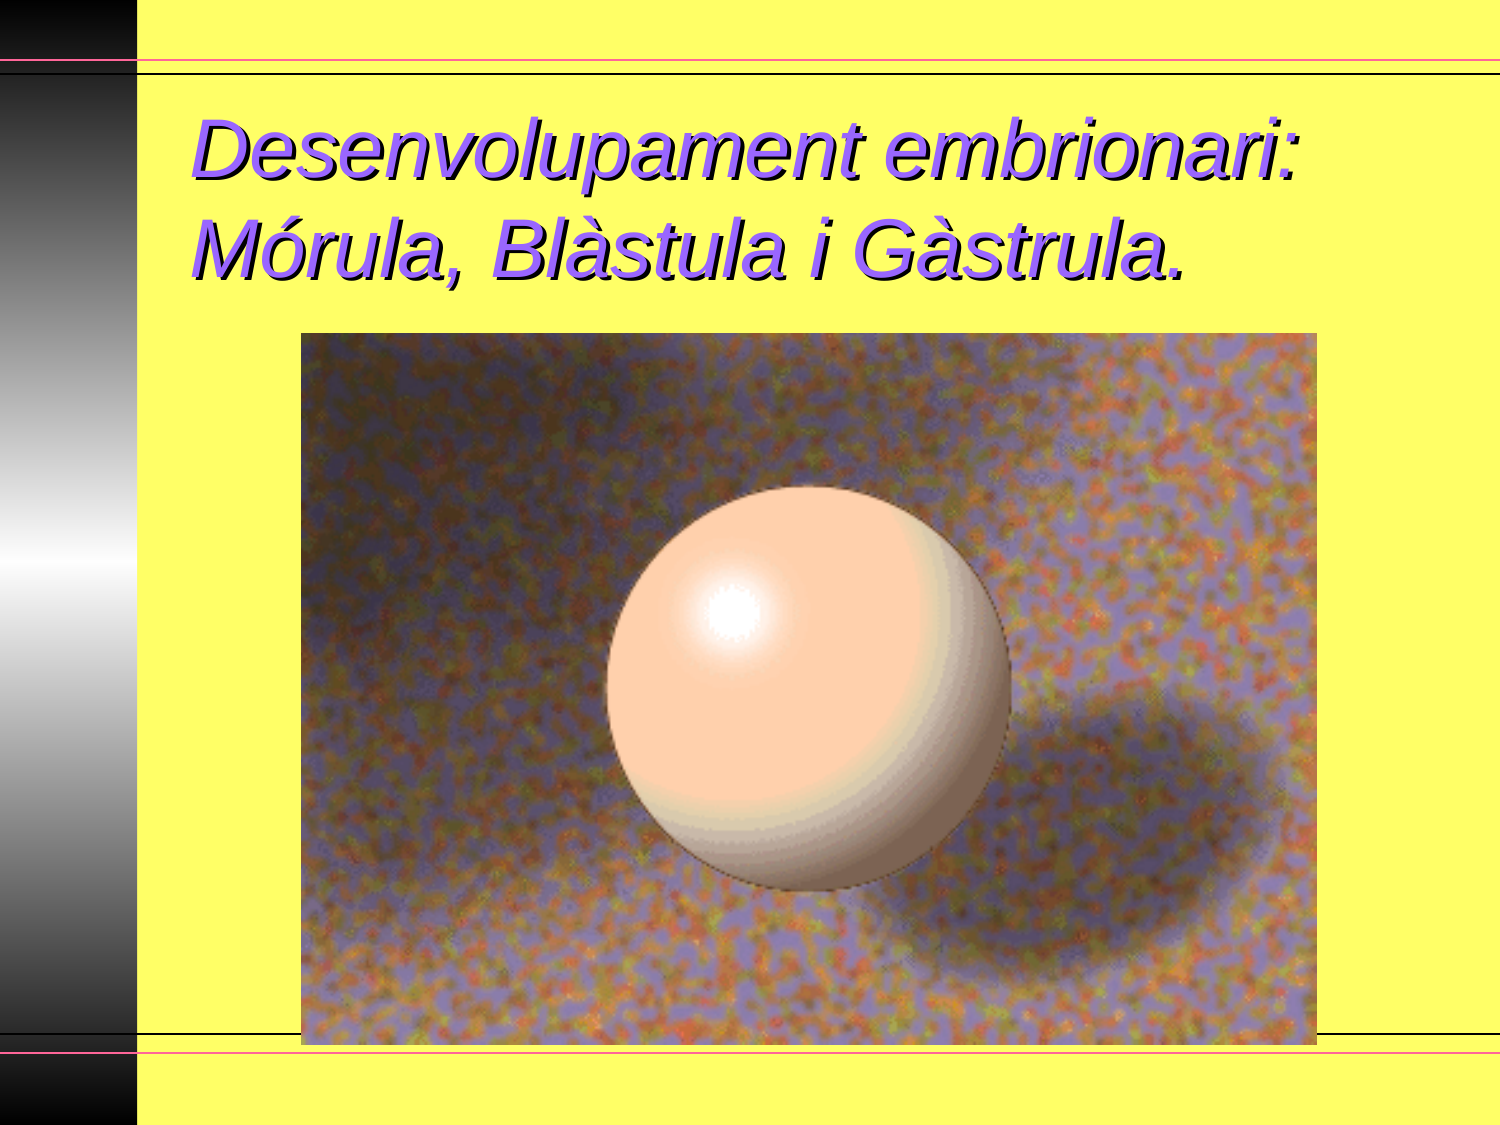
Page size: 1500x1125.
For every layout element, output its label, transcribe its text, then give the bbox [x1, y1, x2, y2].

picture [301, 333, 1317, 1045]
text_box Desenvolupament embrionari: Mórula, Blàstula i Gàstrula. [174, 86, 1451, 302]
